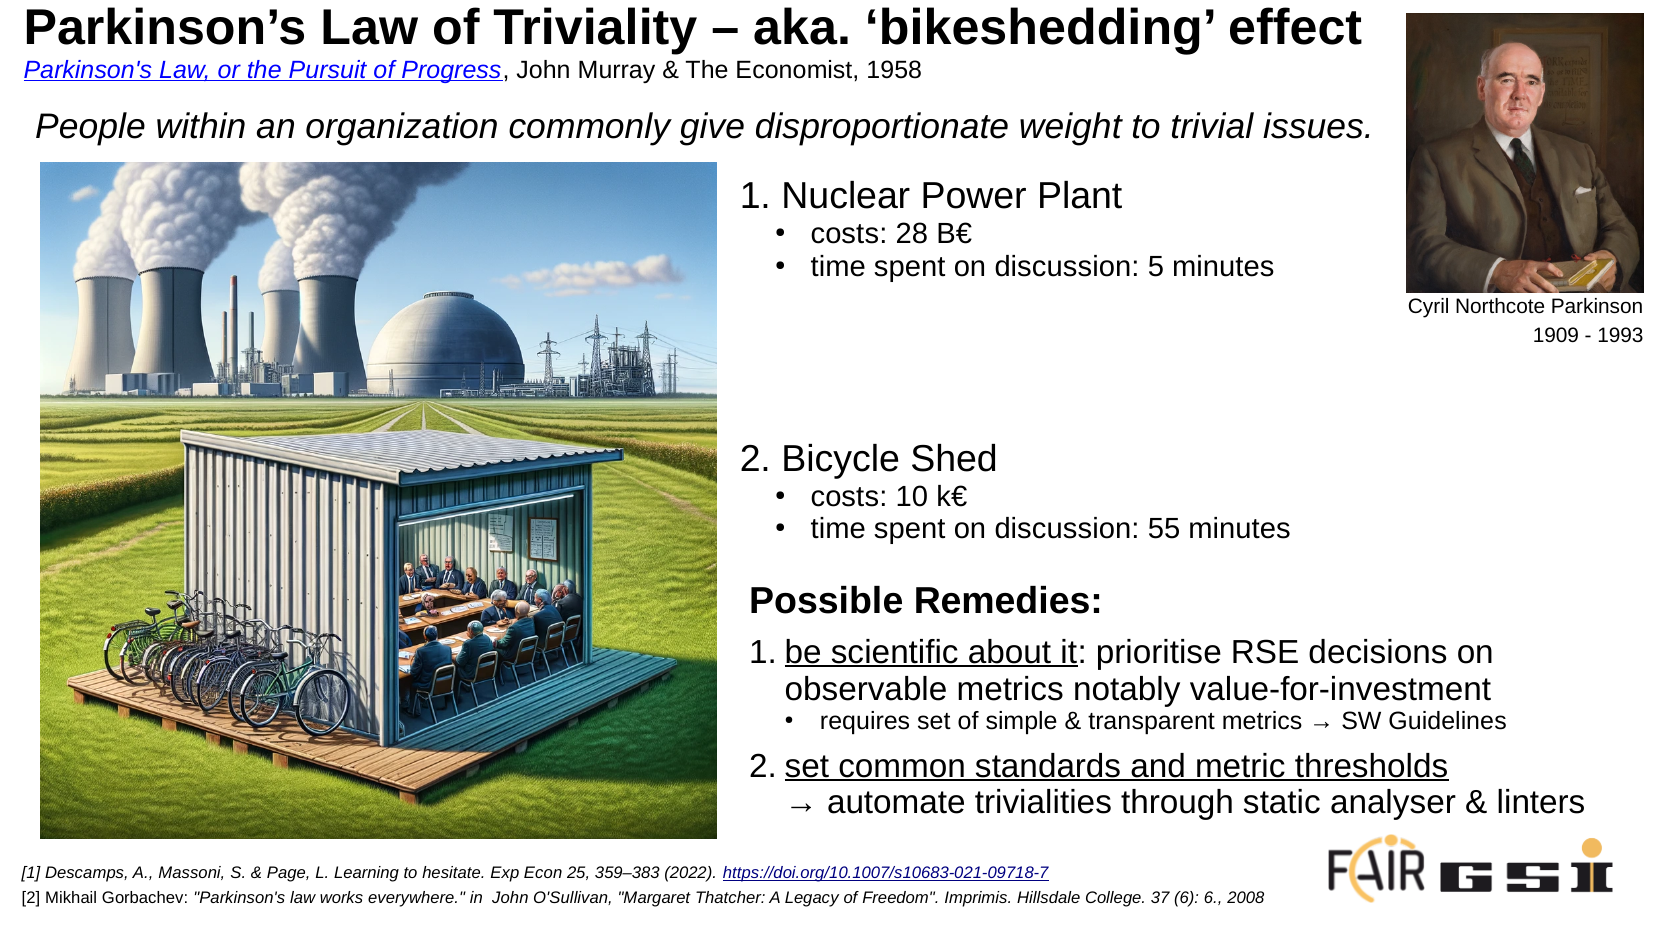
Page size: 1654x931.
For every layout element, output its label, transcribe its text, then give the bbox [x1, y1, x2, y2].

text_box 1. Nuclear Power Plant costs: 28 B€ time spent on discussion: 5 minutes [725, 167, 1291, 290]
picture [1439, 836, 1615, 895]
text_box [1] Descamps, A., Massoni, S. & Page, L. Learning to hesitate. Exp Econ 25, 359–383 (2022). https://doi.org/10.1007/s10683-021-09718-7 [2] Mikhail Gorbachev: "Parkinson's law works everywhere." in John O'Sullivan, "Margaret Thatcher: A Legacy of Freedom". Imprimis. Hillsdale College. 37 (6): 6., 2008 [6, 855, 1589, 931]
title Parkinson’s Law of Triviality – aka. ‘bikeshedding’ effect Parkinson's Law, or the Pursuit of Progress, John Murray & The Economist, 1958 [23, 0, 1638, 84]
picture [40, 162, 717, 839]
text_box Possible Remedies: be scientific about it: prioritise RSE decisions on observable metrics notably value-for-investment requires set of simple & transparent metrics → SW Guidelines set common standards and metric thresholds → automate trivialities through static analyser & linters [734, 571, 1630, 832]
picture [1328, 833, 1425, 855]
text_box 2. Bicycle Shed costs: 10 k€ time spent on discussion: 55 minutes [725, 430, 1307, 553]
picture [1406, 13, 1644, 293]
text_box People within an organization commonly give disproportionate weight to trivial issues. [20, 98, 1417, 198]
text_box Cyril Northcote Parkinson 1909 - 1993 [1407, 295, 1644, 348]
